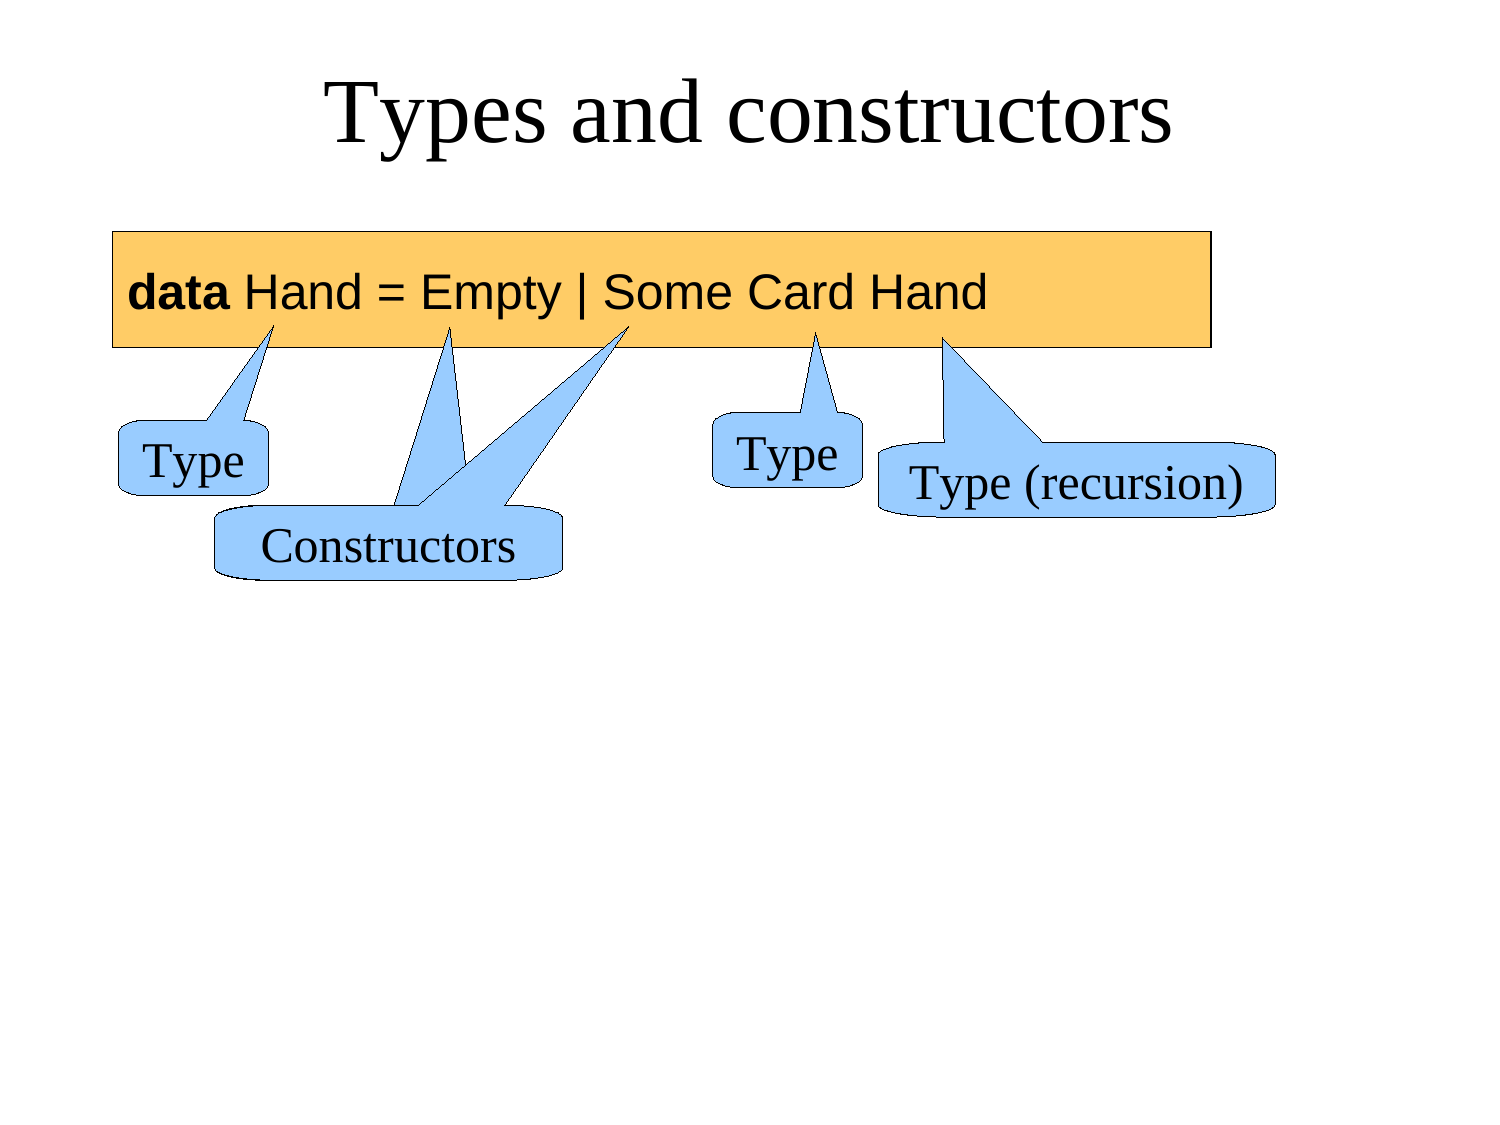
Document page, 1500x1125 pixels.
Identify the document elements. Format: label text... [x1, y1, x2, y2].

title Types and constructors [112, 17, 1388, 205]
text_box Constructor [394, 327, 466, 505]
text_box Type [712, 332, 863, 488]
text_box Type [118, 325, 274, 496]
text_box data Hand = Empty | Some Card Hand [112, 231, 1211, 348]
text_box Type (recursion) [878, 337, 1276, 518]
text_box Constructors [214, 326, 629, 581]
